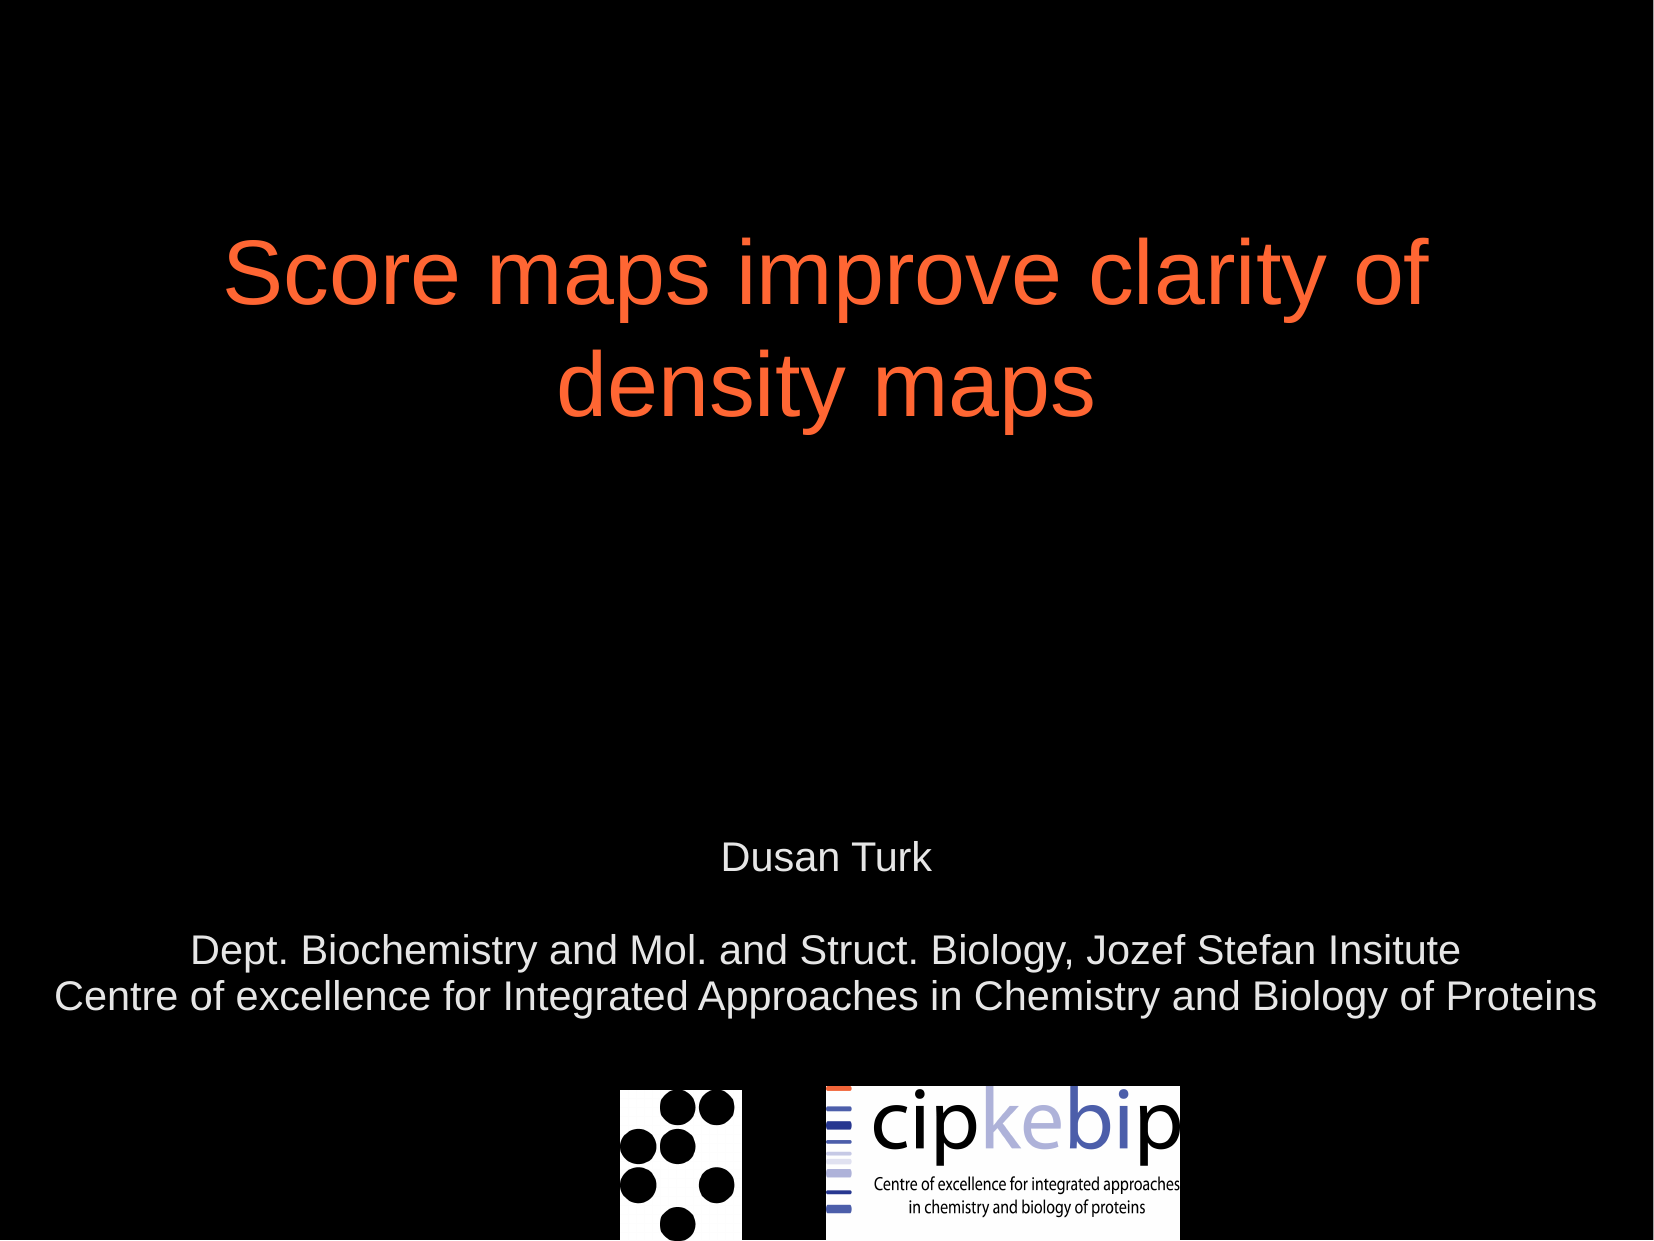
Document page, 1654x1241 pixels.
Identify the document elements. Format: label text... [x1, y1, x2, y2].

picture [826, 1086, 1180, 1241]
text_box Dusan Turk Dept. Biochemistry and Mol. and Struct. Biology, Jozef Stefan Insitute Centre of excellence for Integrated Approaches in Chemistry and Biology of Proteins [39, 826, 1615, 1028]
title Score maps improve clarity of density maps [82, 202, 1571, 443]
picture [620, 1090, 742, 1241]
